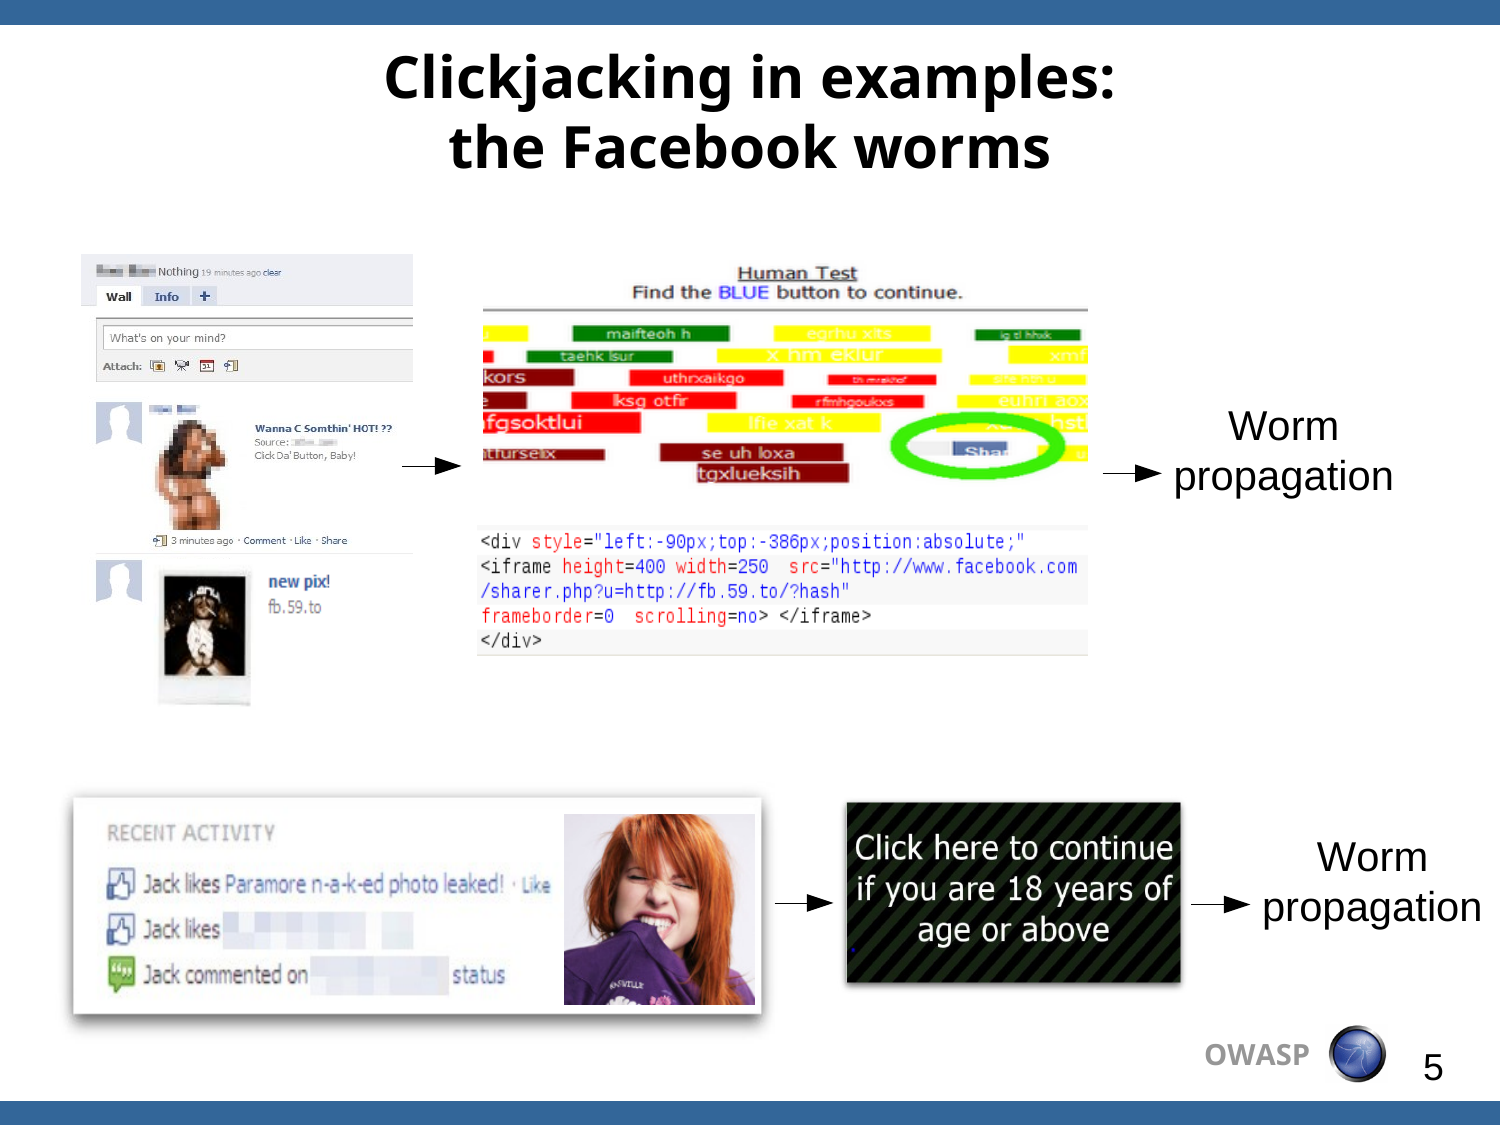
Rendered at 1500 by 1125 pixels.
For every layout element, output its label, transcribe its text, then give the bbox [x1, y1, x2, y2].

picture [55, 781, 780, 1045]
title Clickjacking in examples: the Facebook worms [75, 24, 1425, 196]
picture [837, 795, 1189, 995]
text_box Worm propagation [1158, 391, 1409, 507]
picture [477, 225, 1088, 656]
text_box Worm propagation [1247, 822, 1498, 938]
picture [81, 254, 413, 713]
picture [1325, 1024, 1388, 1083]
